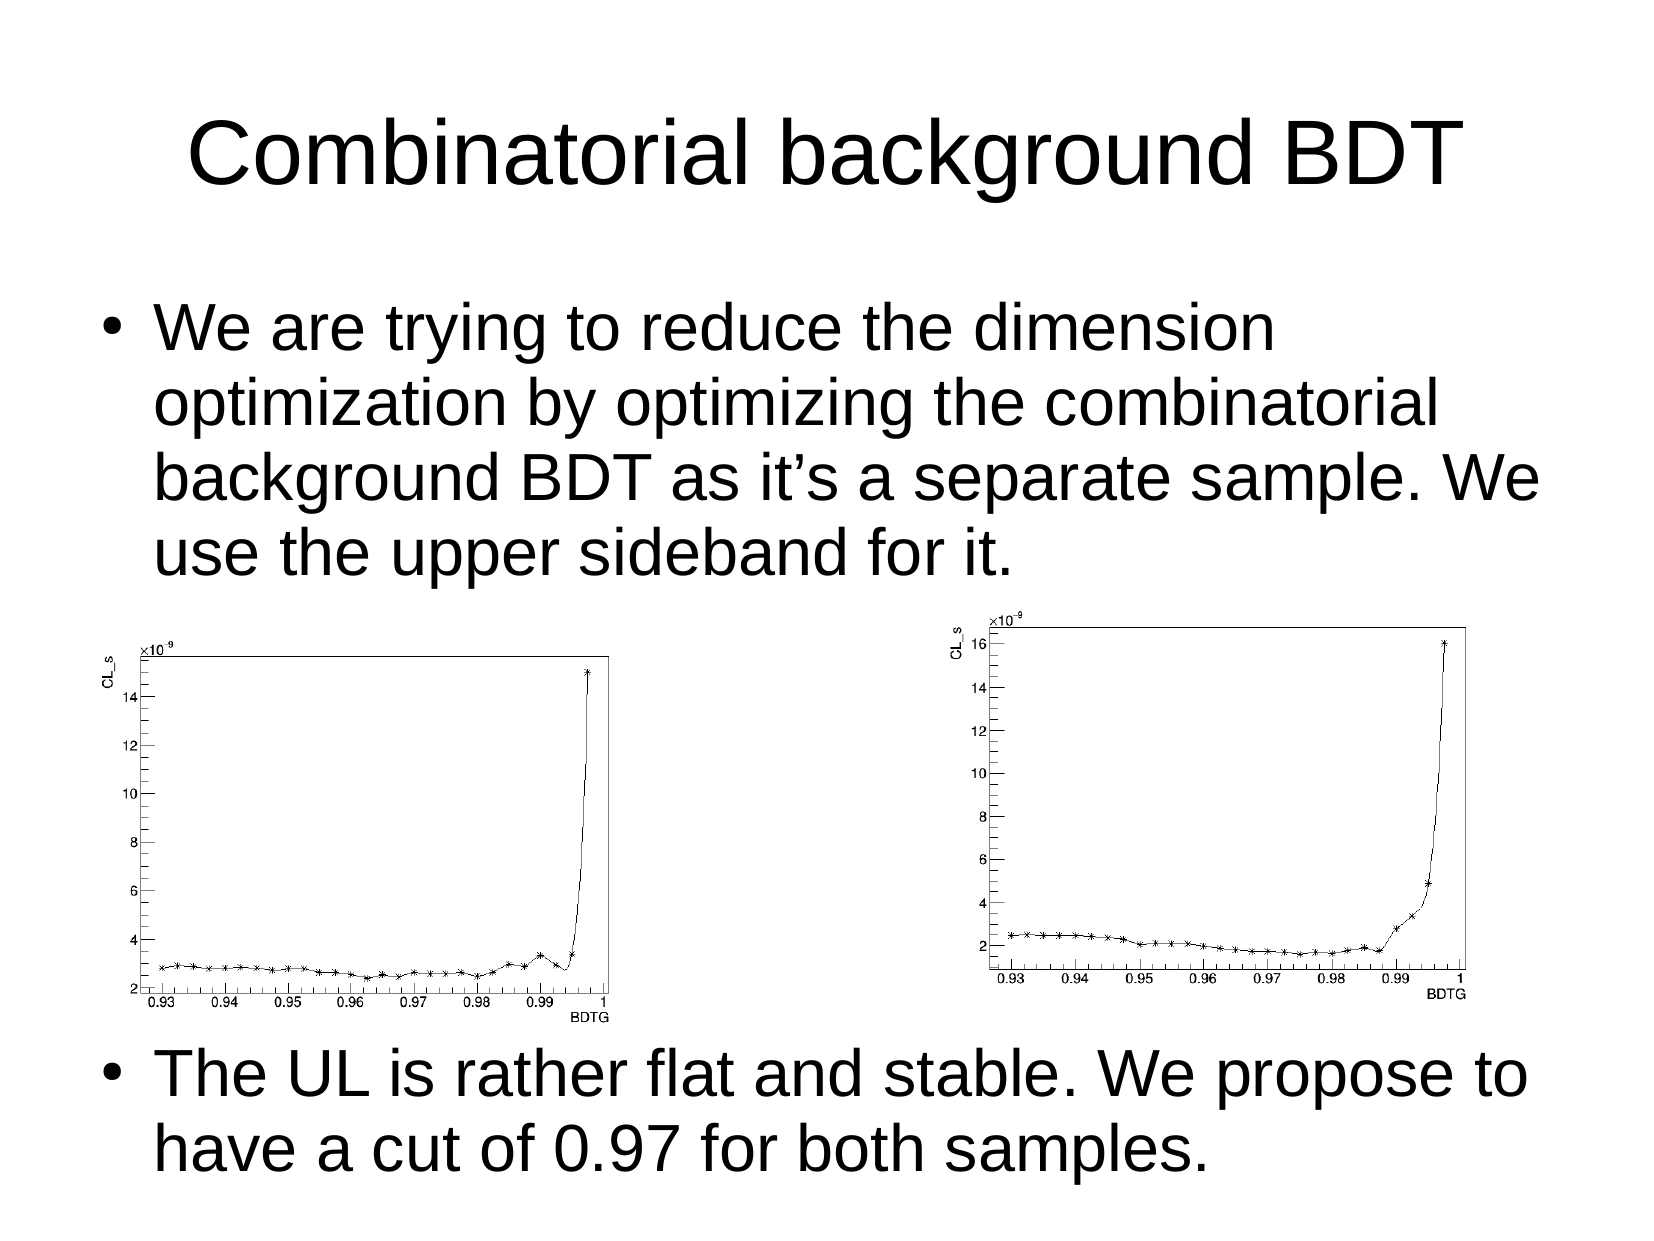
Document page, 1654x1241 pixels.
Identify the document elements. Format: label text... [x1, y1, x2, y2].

picture [82, 614, 667, 1035]
picture [930, 584, 1525, 1012]
title Combinatorial background BDT [82, 49, 1571, 257]
list We are trying to reduce the dimension optimization by optimizing the combinatorial background BDT as it’s a separate sample. We use the upper sideband for it. The UL is rather flat and stable. We propose to have a cut of 0.97 for both samples. [82, 290, 1571, 1201]
